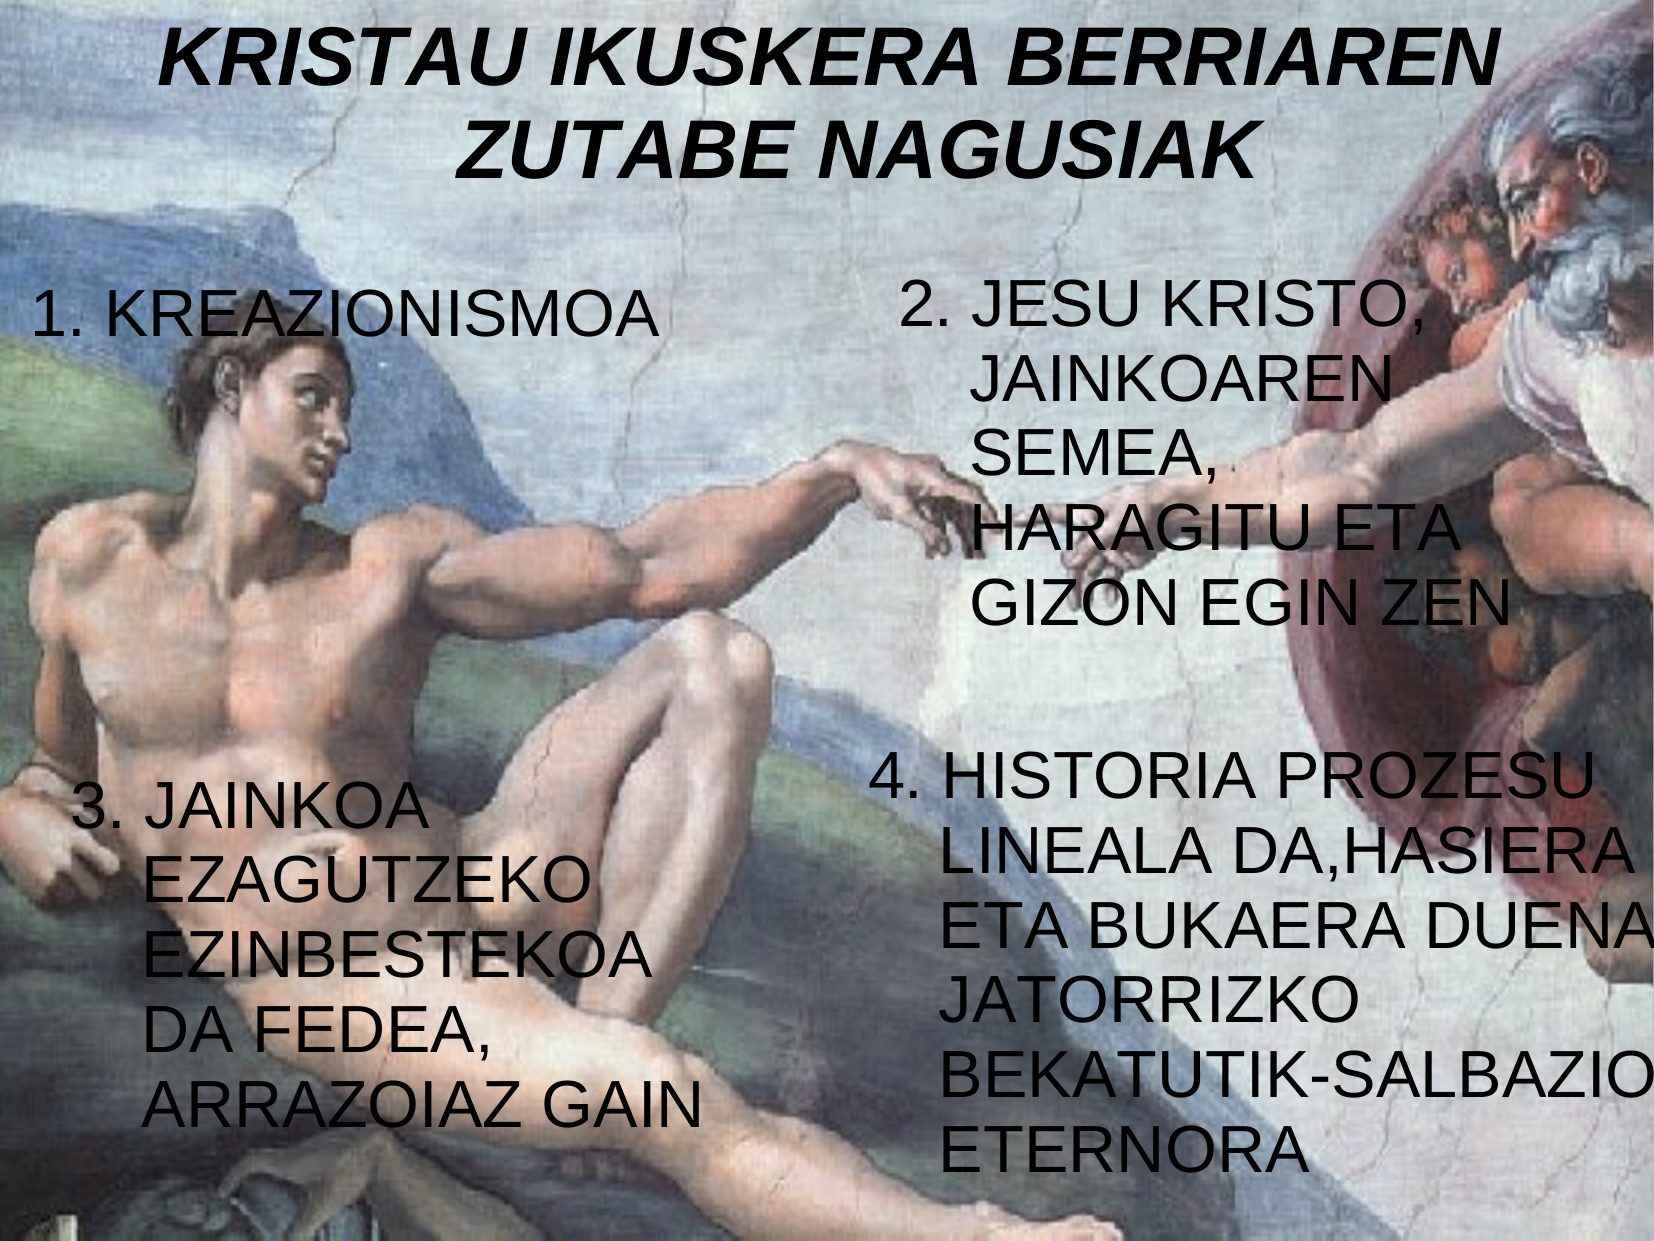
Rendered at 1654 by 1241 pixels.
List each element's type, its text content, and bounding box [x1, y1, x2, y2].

list 2. JESU KRISTO, JAINKOAREN SEMEA, HARAGITU ETA GIZON EGIN ZEN [886, 265, 1565, 650]
list 4. HISTORIA PROZESU LINEALA DA,HASIERA ETA BUKAERA DUENA: JATORRIZKO BEKATUTIK-SALBAZIO ETERNORA [856, 738, 1654, 1187]
title KRISTAU IKUSKERA BERRIAREN ZUTABE NAGUSIAK [123, 0, 1536, 207]
list 1. KREAZIONISMOA [0, 276, 798, 473]
list 3. JAINKOA EZAGUTZEKO EZINBESTEKOA DA FEDEA, ARRAZOIAZ GAIN [59, 767, 738, 1142]
picture [0, 0, 1654, 1241]
